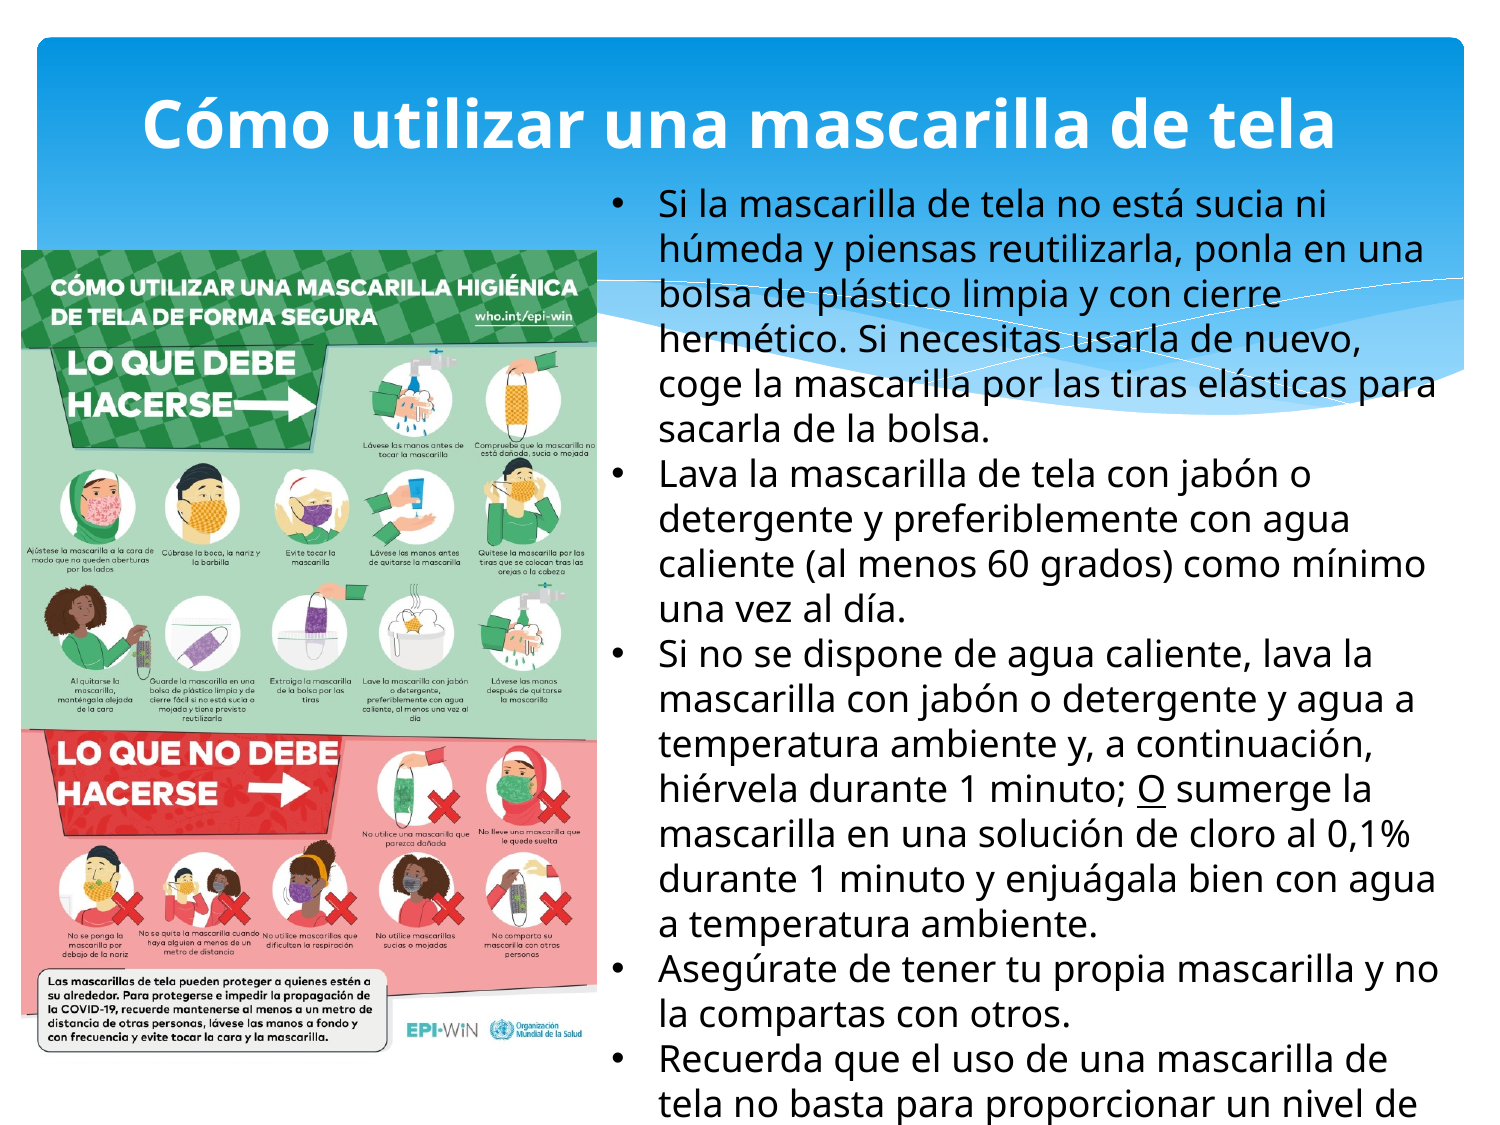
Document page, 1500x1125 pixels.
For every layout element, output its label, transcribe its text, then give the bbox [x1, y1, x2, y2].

title Cómo utilizar una mascarilla de tela [64, 19, 1415, 225]
picture [21, 250, 596, 1064]
text_box Si la mascarilla de tela no está sucia ni húmeda y piensas reutilizarla, ponla en una bolsa de plástico limpia y con cierre hermético. Si necesitas usarla de nuevo, coge la mascarilla por las tiras elásticas para sacarla de la bolsa. Lava la mascarilla de tela con jabón o detergente y preferiblemente con agua caliente (al menos 60 grados) como mínimo una vez al día. Si no se dispone de agua caliente, lava la mascarilla con jabón o detergente y agua a temperatura ambiente y, a continuación, hiérvela durante 1 minuto; O sumerge la mascarilla en una solución de cloro al 0,1% durante 1 minuto y enjuágala bien con agua a temperatura ambiente. Asegúrate de tener tu propia mascarilla y no la compartas con otros. Recuerda que el uso de una mascarilla de tela no basta para proporcionar un nivel de protección adecuado. Mantén una distancia física de al menos 1 metro con los demás y lávate las manos con frecuencia. [596, 172, 1471, 1125]
